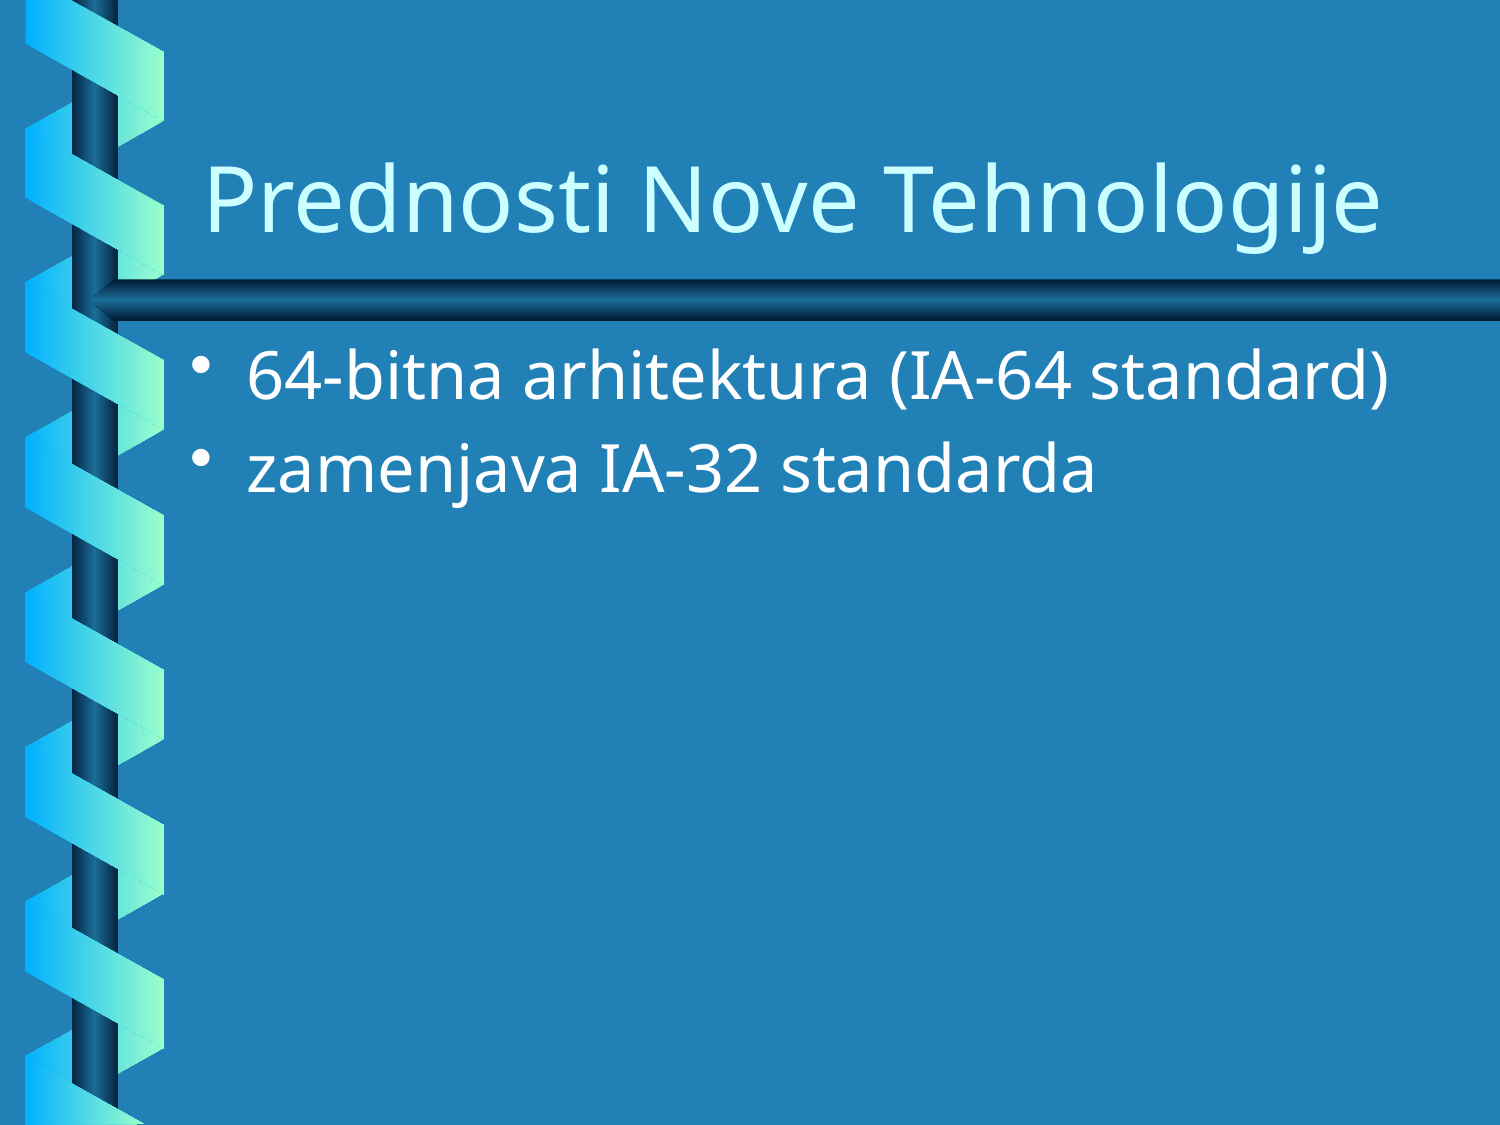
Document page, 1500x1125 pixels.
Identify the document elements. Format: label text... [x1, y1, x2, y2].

list 64-bitna arhitektura (IA-64 standard) zamenjava IA-32 standarda [174, 324, 1463, 1000]
title Prednosti Nove Tehnologije [187, 23, 1463, 259]
